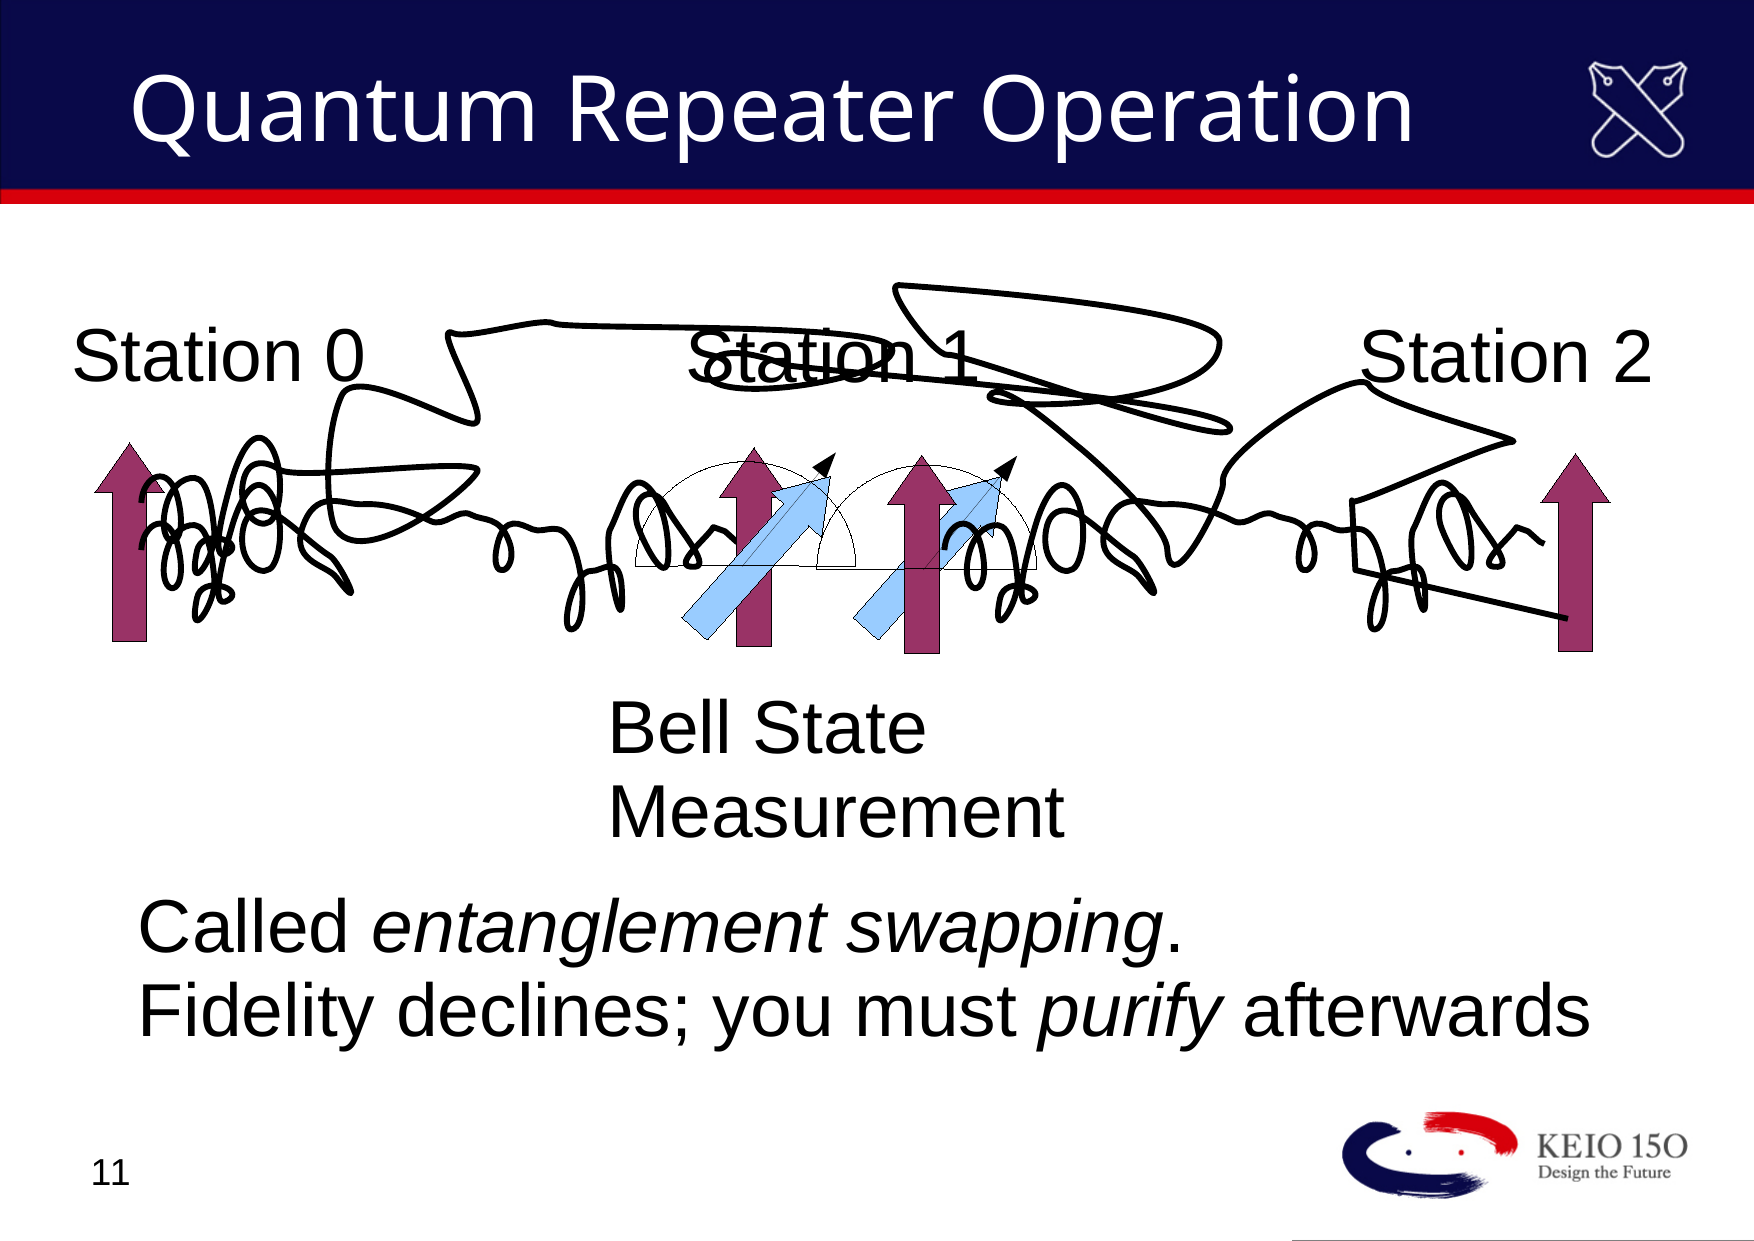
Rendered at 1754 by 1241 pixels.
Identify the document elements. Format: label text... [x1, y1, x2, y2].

title Quantum Repeater Operation [128, 2, 1627, 210]
text_box [914, 455, 929, 465]
text_box Station 2 [1343, 306, 1670, 406]
text_box [719, 447, 810, 565]
text_box Bell State Measurement [592, 677, 1081, 861]
text_box [147, 481, 165, 493]
text_box [94, 442, 153, 642]
text_box Called entanglement swapping. Fidelity declines; you must purify afterwards [123, 877, 1609, 1060]
picture [0, 0, 1754, 204]
text_box [966, 477, 1002, 529]
picture [1292, 1064, 1754, 1241]
text_box [745, 476, 831, 565]
text_box [926, 527, 973, 568]
text_box [853, 466, 998, 654]
text_box [681, 566, 774, 647]
text_box Station 1 [670, 306, 997, 406]
text_box Station 0 [56, 306, 382, 406]
text_box [1540, 453, 1611, 652]
text_box [987, 529, 994, 538]
